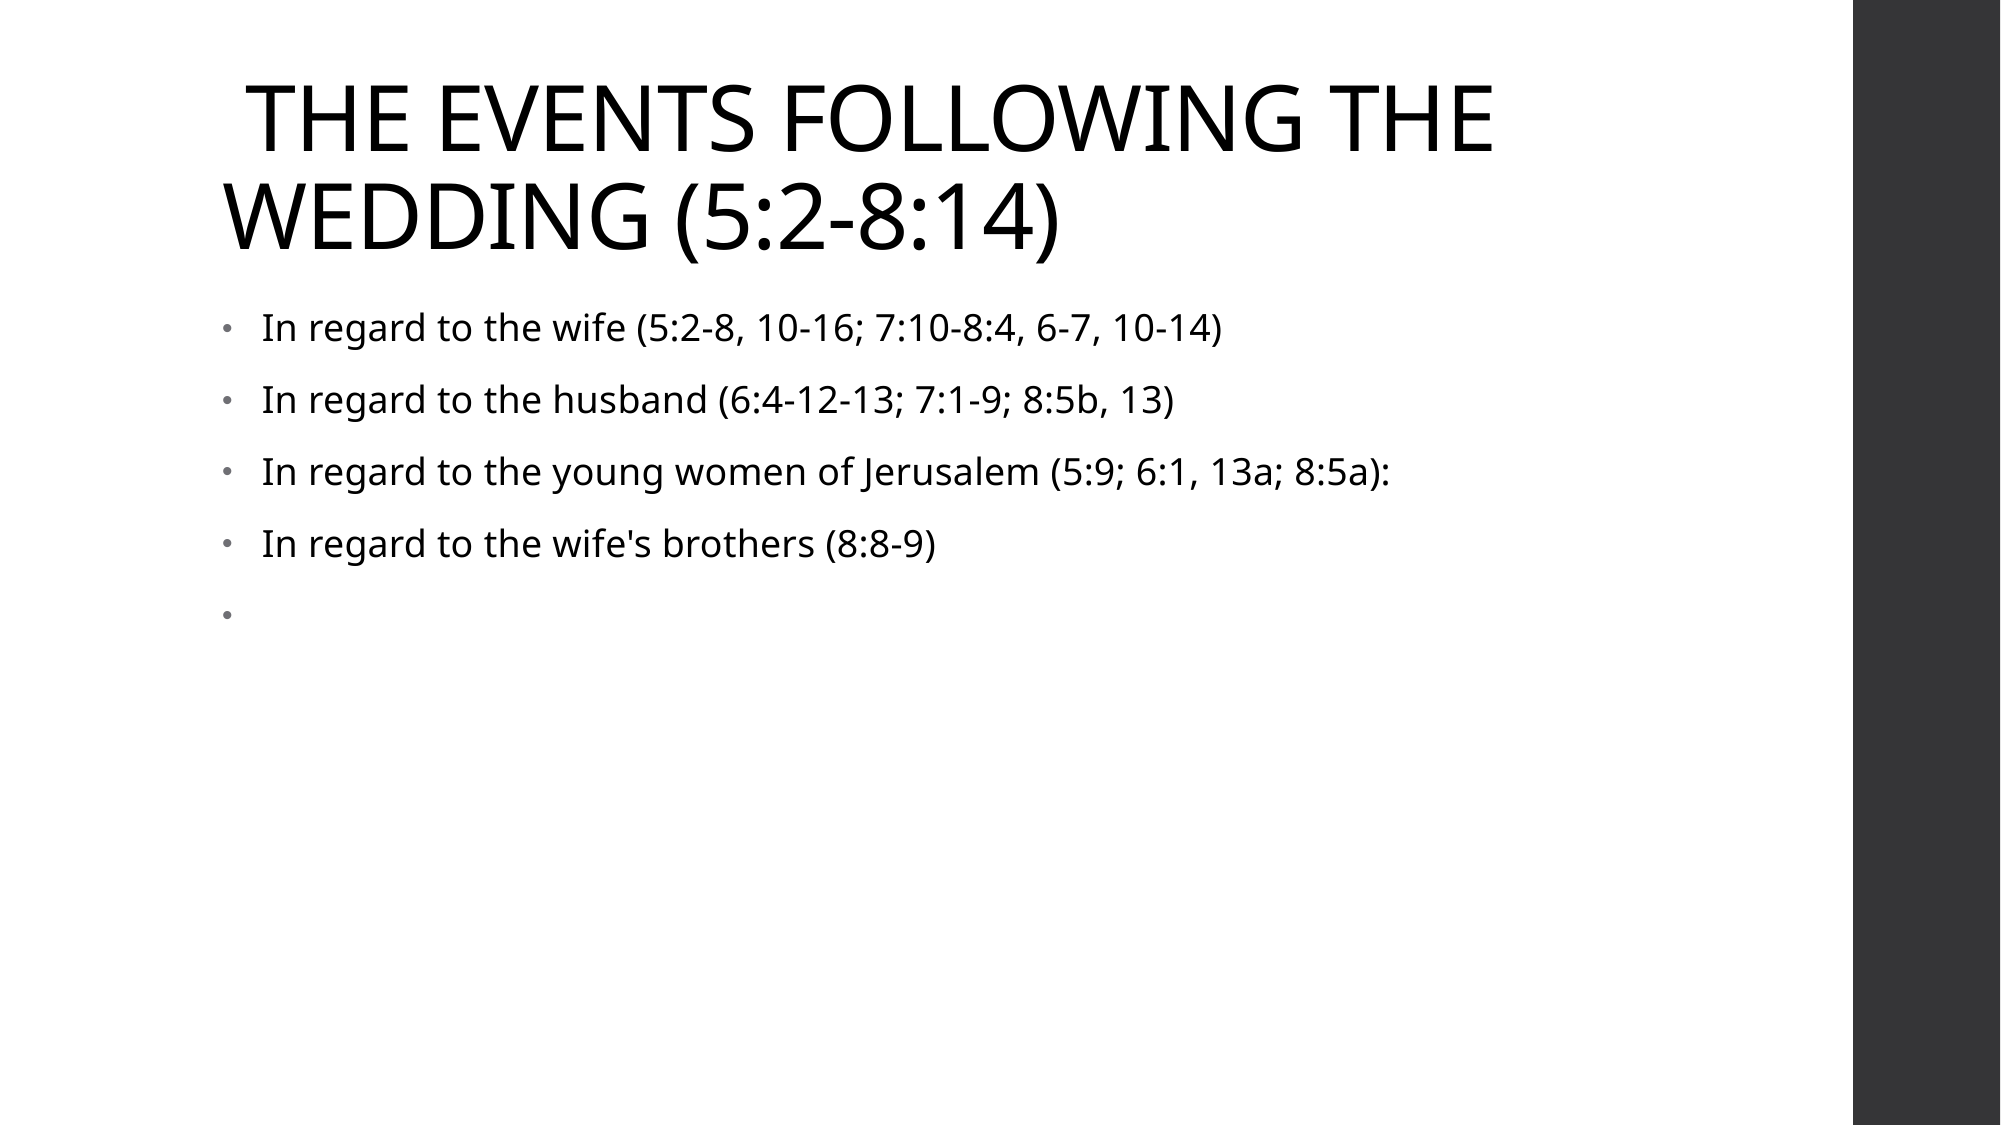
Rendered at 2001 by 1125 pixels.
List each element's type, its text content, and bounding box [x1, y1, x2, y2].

title THE EVENTS FOLLOWING THE WEDDING (5:2-8:14) [206, 60, 1797, 278]
list In regard to the wife (5:2-8, 10-16; 7:10-8:4, 6-7, 10-14) In regard to the husband (6:4-12-13; 7:1-9; 8:5b, 13) In regard to the young women of Jerusalem (5:9; 6:1, 13a; 8:5a): In regard to the wife's brothers (8:8-9) [206, 299, 1617, 1014]
